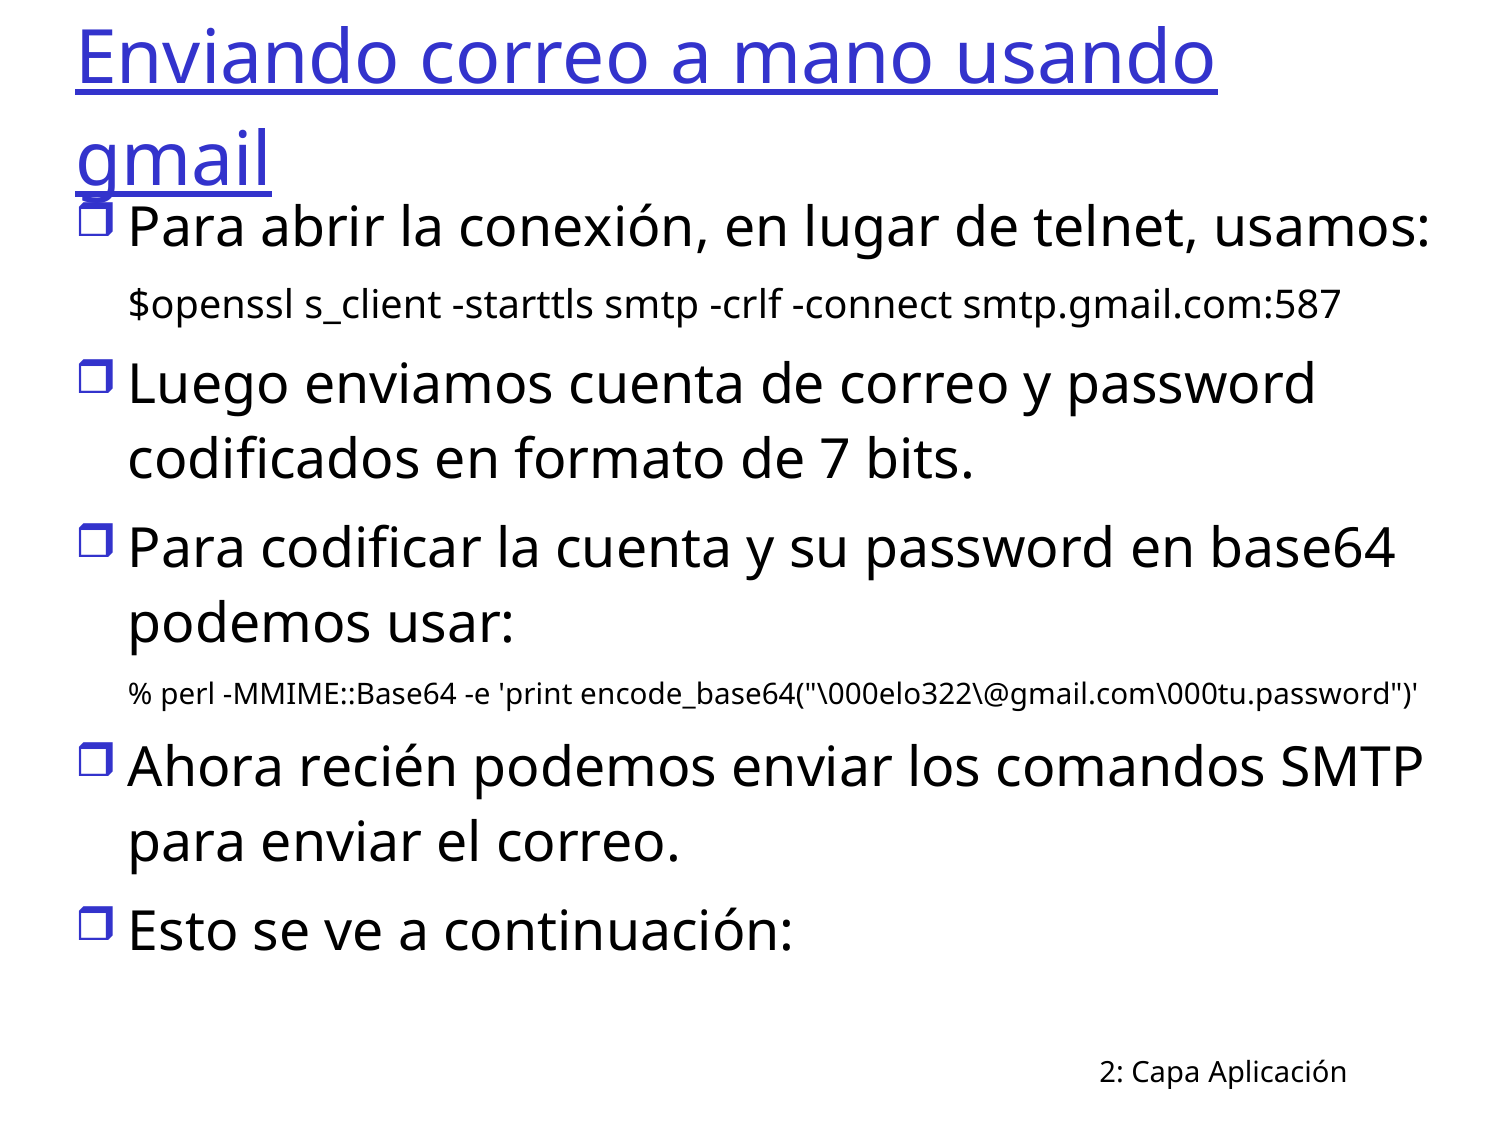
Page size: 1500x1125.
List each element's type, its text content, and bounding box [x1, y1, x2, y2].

list Para abrir la conexión, en lugar de telnet, usamos: $openssl s_client -starttls smtp -crlf -connect smtp.gmail.com:587 Luego enviamos cuenta de correo y password codificados en formato de 7 bits. Para codificar la cuenta y su password en base64 podemos usar: % perl -MMIME::Base64 -e 'print encode_base64("\000elo322\@gmail.com\000tu.password")' Ahora recién podemos enviar los comandos SMTP para enviar el correo. Esto se ve a continuación: [75, 187, 1469, 1030]
title Enviando correo a mano usando gmail [75, 23, 1426, 187]
